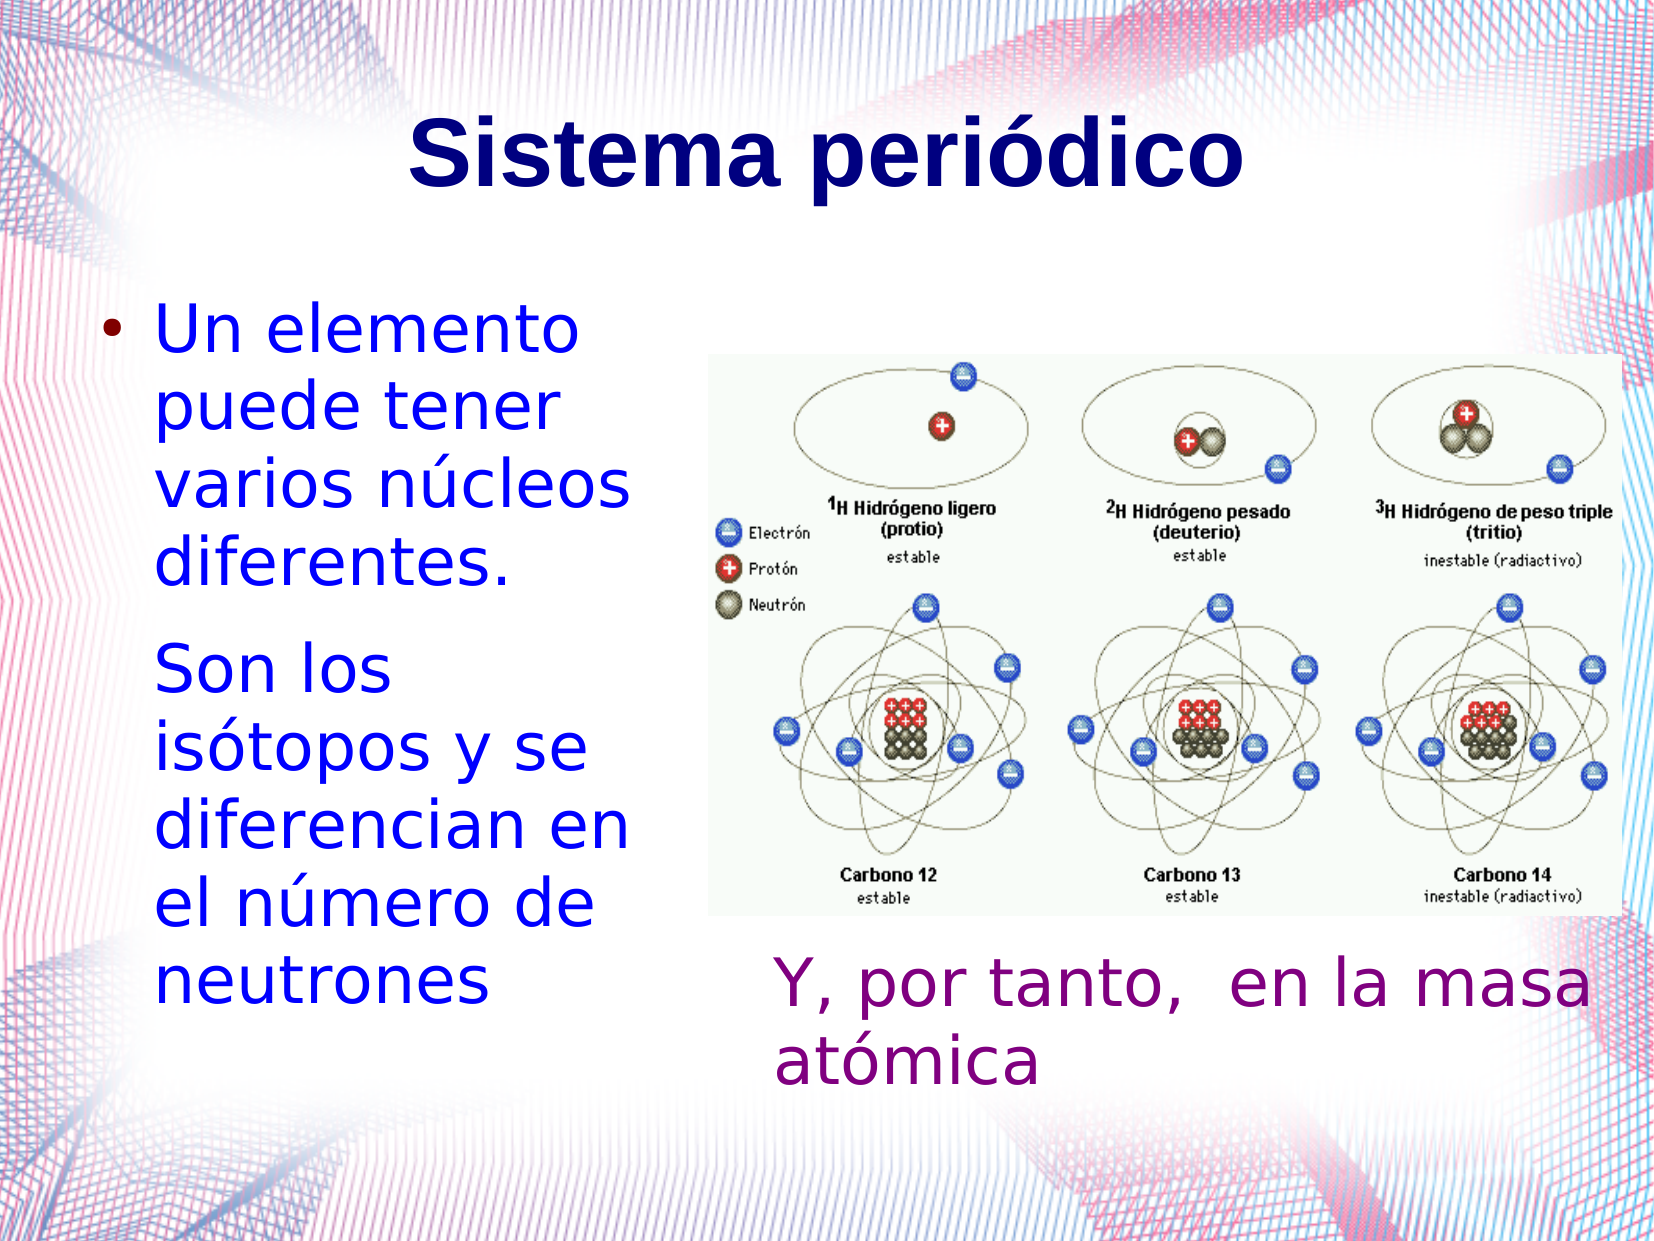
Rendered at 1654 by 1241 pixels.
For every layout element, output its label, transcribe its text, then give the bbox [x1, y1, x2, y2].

list Y, por tanto, en la masa atómica [702, 944, 1625, 1123]
list Un elemento puede tener varios núcleos diferentes. Son los isótopos y se diferencian en el número de neutrones [82, 290, 680, 1109]
picture [0, 0, 1654, 1241]
title Sistema periódico [82, 49, 1571, 257]
